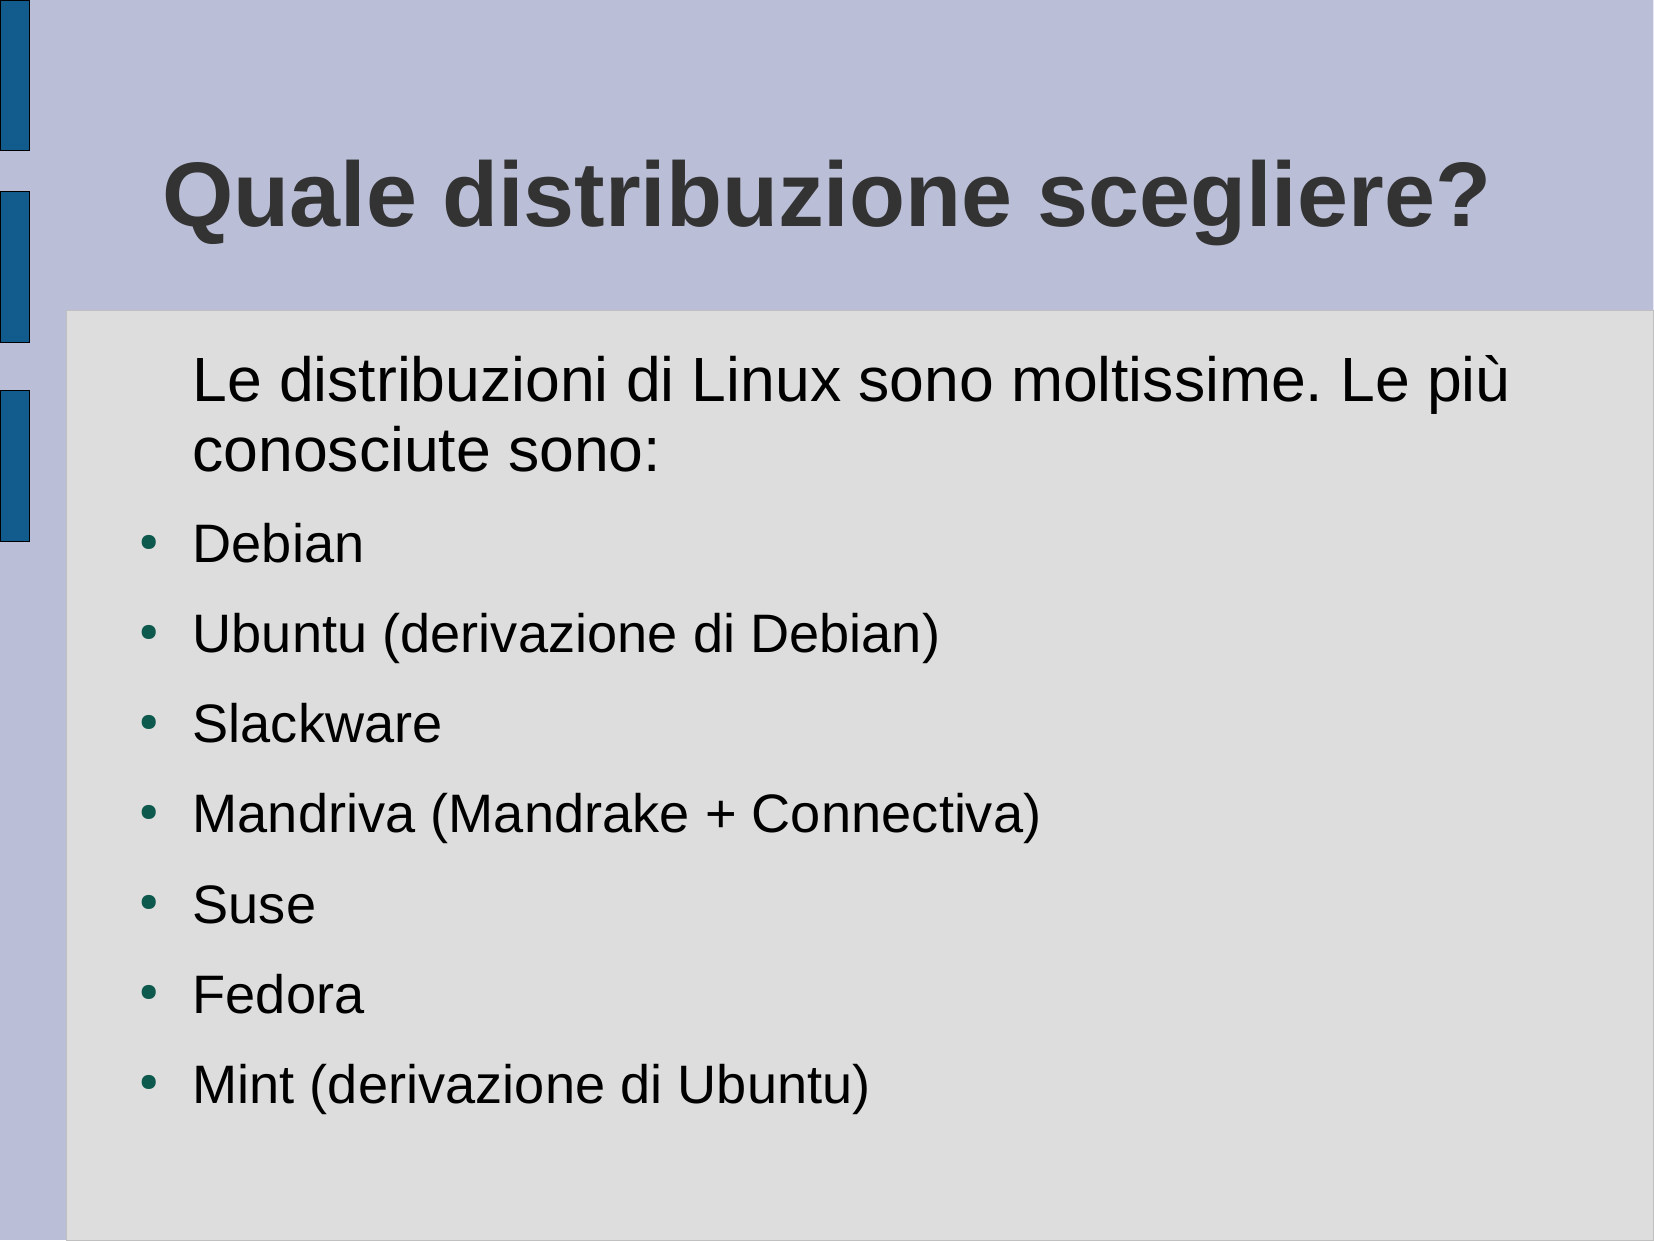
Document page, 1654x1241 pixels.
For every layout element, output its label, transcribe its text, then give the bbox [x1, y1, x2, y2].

title Quale distribuzione scegliere? [121, 91, 1534, 299]
list Le distribuzioni di Linux sono moltissime. Le più conosciute sono: Debian Ubuntu (derivazione di Debian) Slackware Mandriva (Mandrake + Connectiva) Suse Fedora Mint (derivazione di Ubuntu) [121, 344, 1534, 1164]
